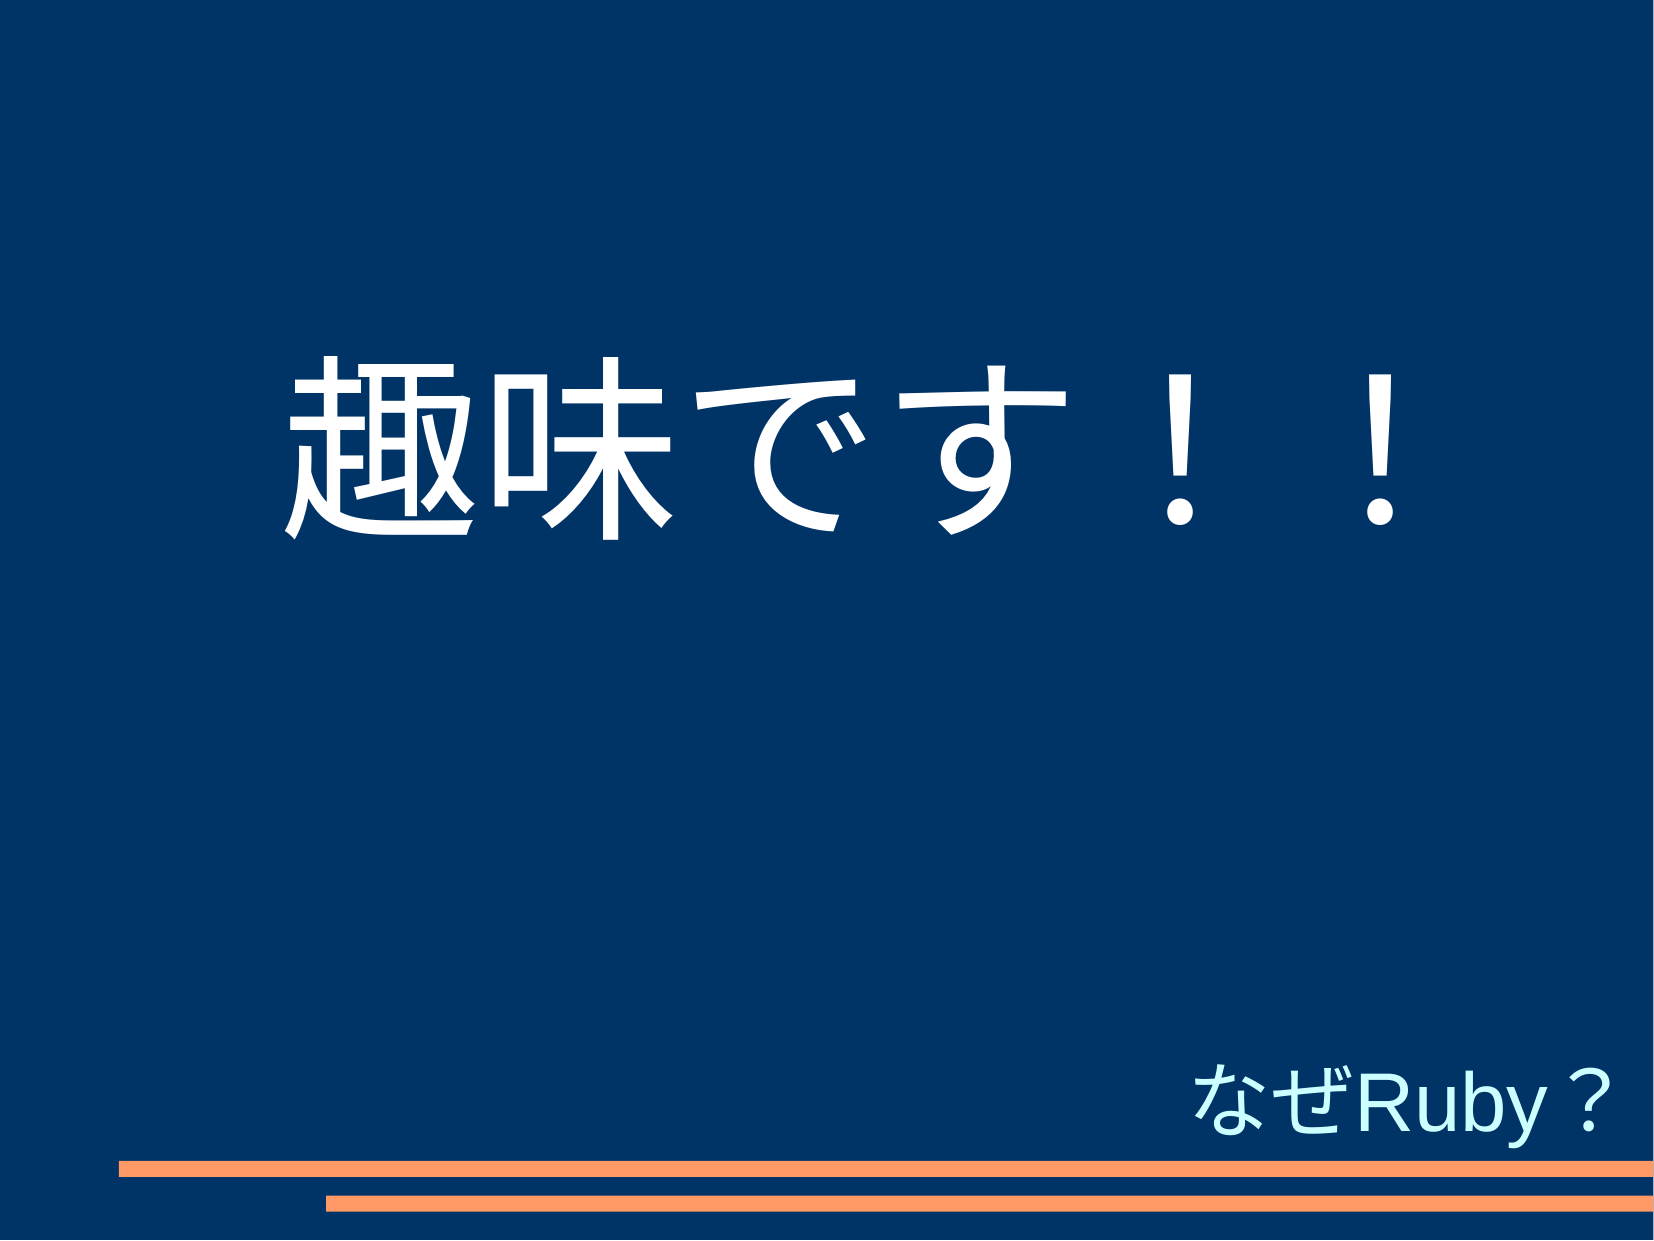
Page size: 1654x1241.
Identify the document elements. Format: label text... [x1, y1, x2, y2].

text_box 趣味です！！ [265, 324, 1595, 540]
text_box なぜRuby？ [1151, 1043, 1647, 1152]
